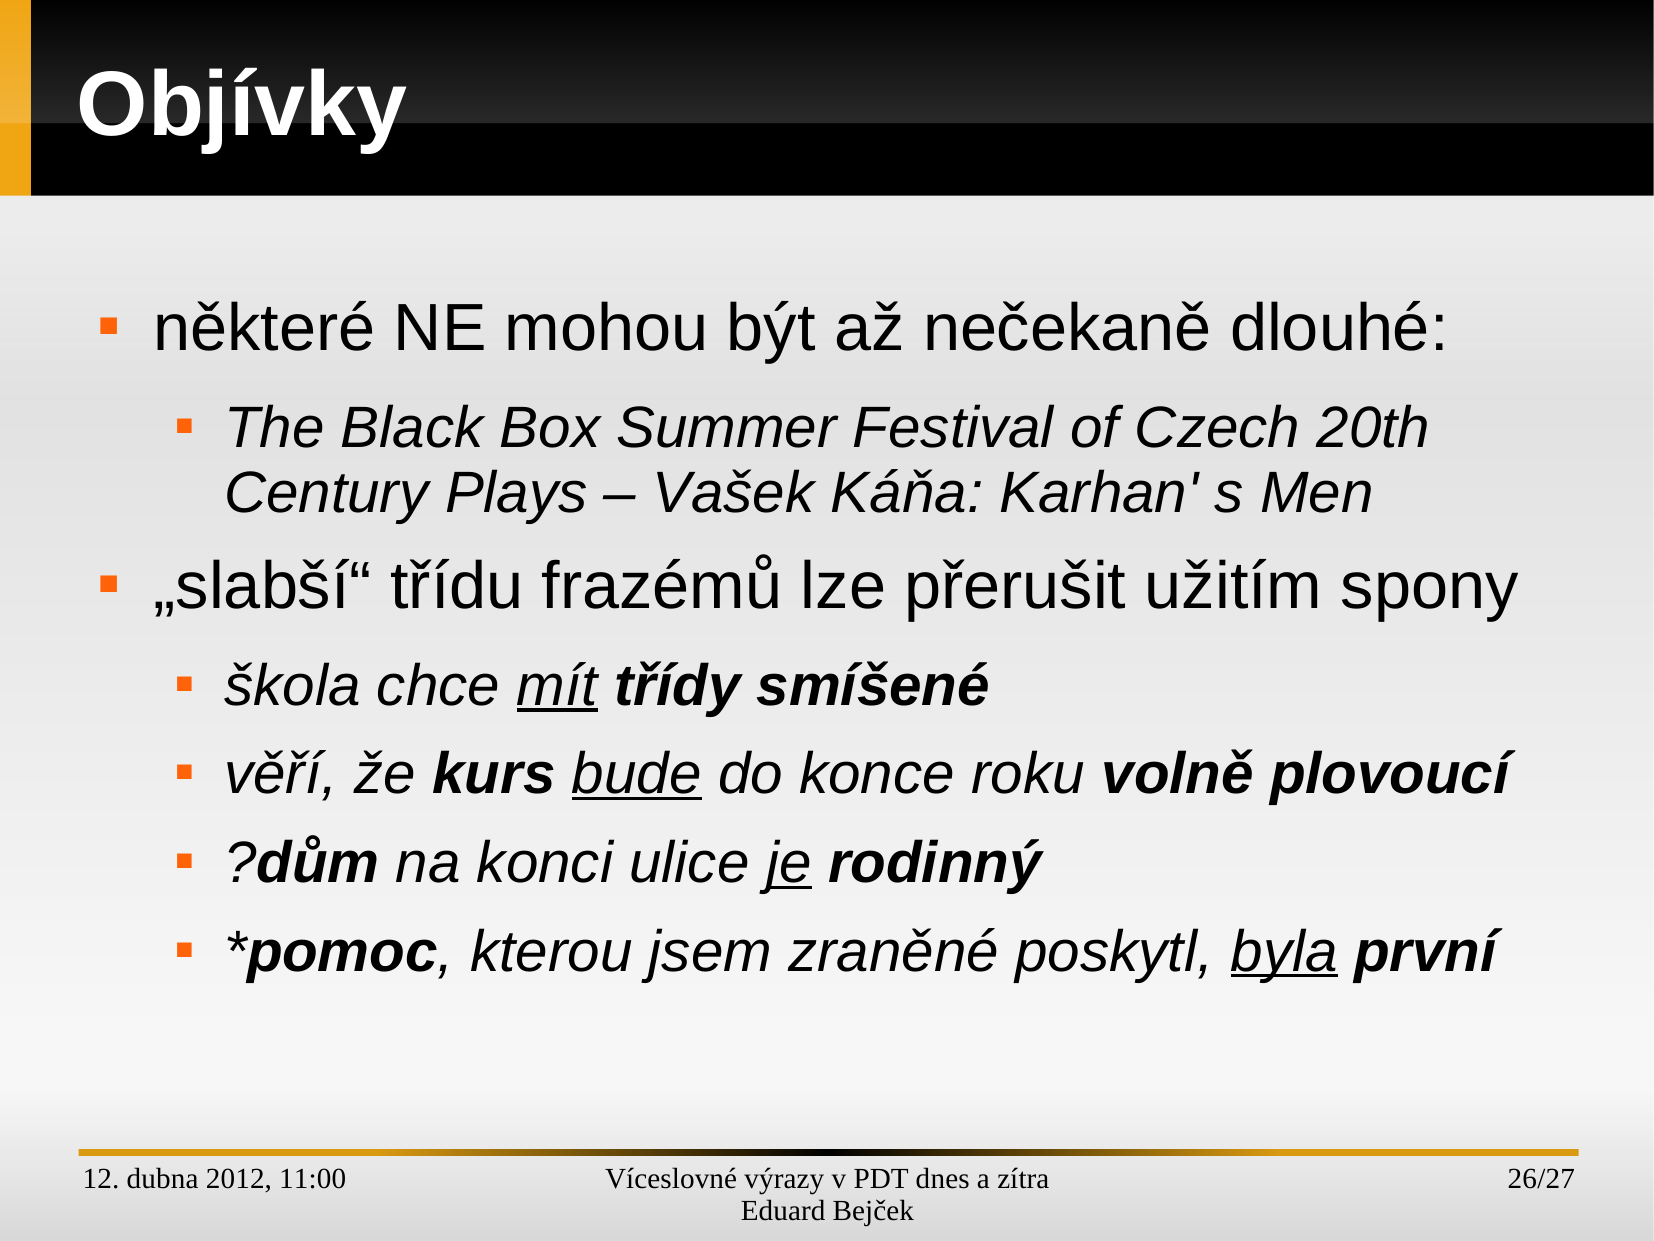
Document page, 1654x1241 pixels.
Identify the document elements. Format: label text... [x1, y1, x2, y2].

picture [0, 0, 1654, 1241]
title Objívky [76, 7, 1565, 200]
list některé NE mohou být až nečekaně dlouhé: The Black Box Summer Festival of Czech 20th Century Plays – Vašek Káňa: Karhan' s Men „slabší“ třídu frazémů lze přerušit užitím spony škola chce mít třídy smíšené věří, že kurs bude do konce roku volně plovoucí ?dům na konci ulice je rodinný *pomoc, kterou jsem zraněné poskytl, byla první [82, 290, 1571, 1094]
